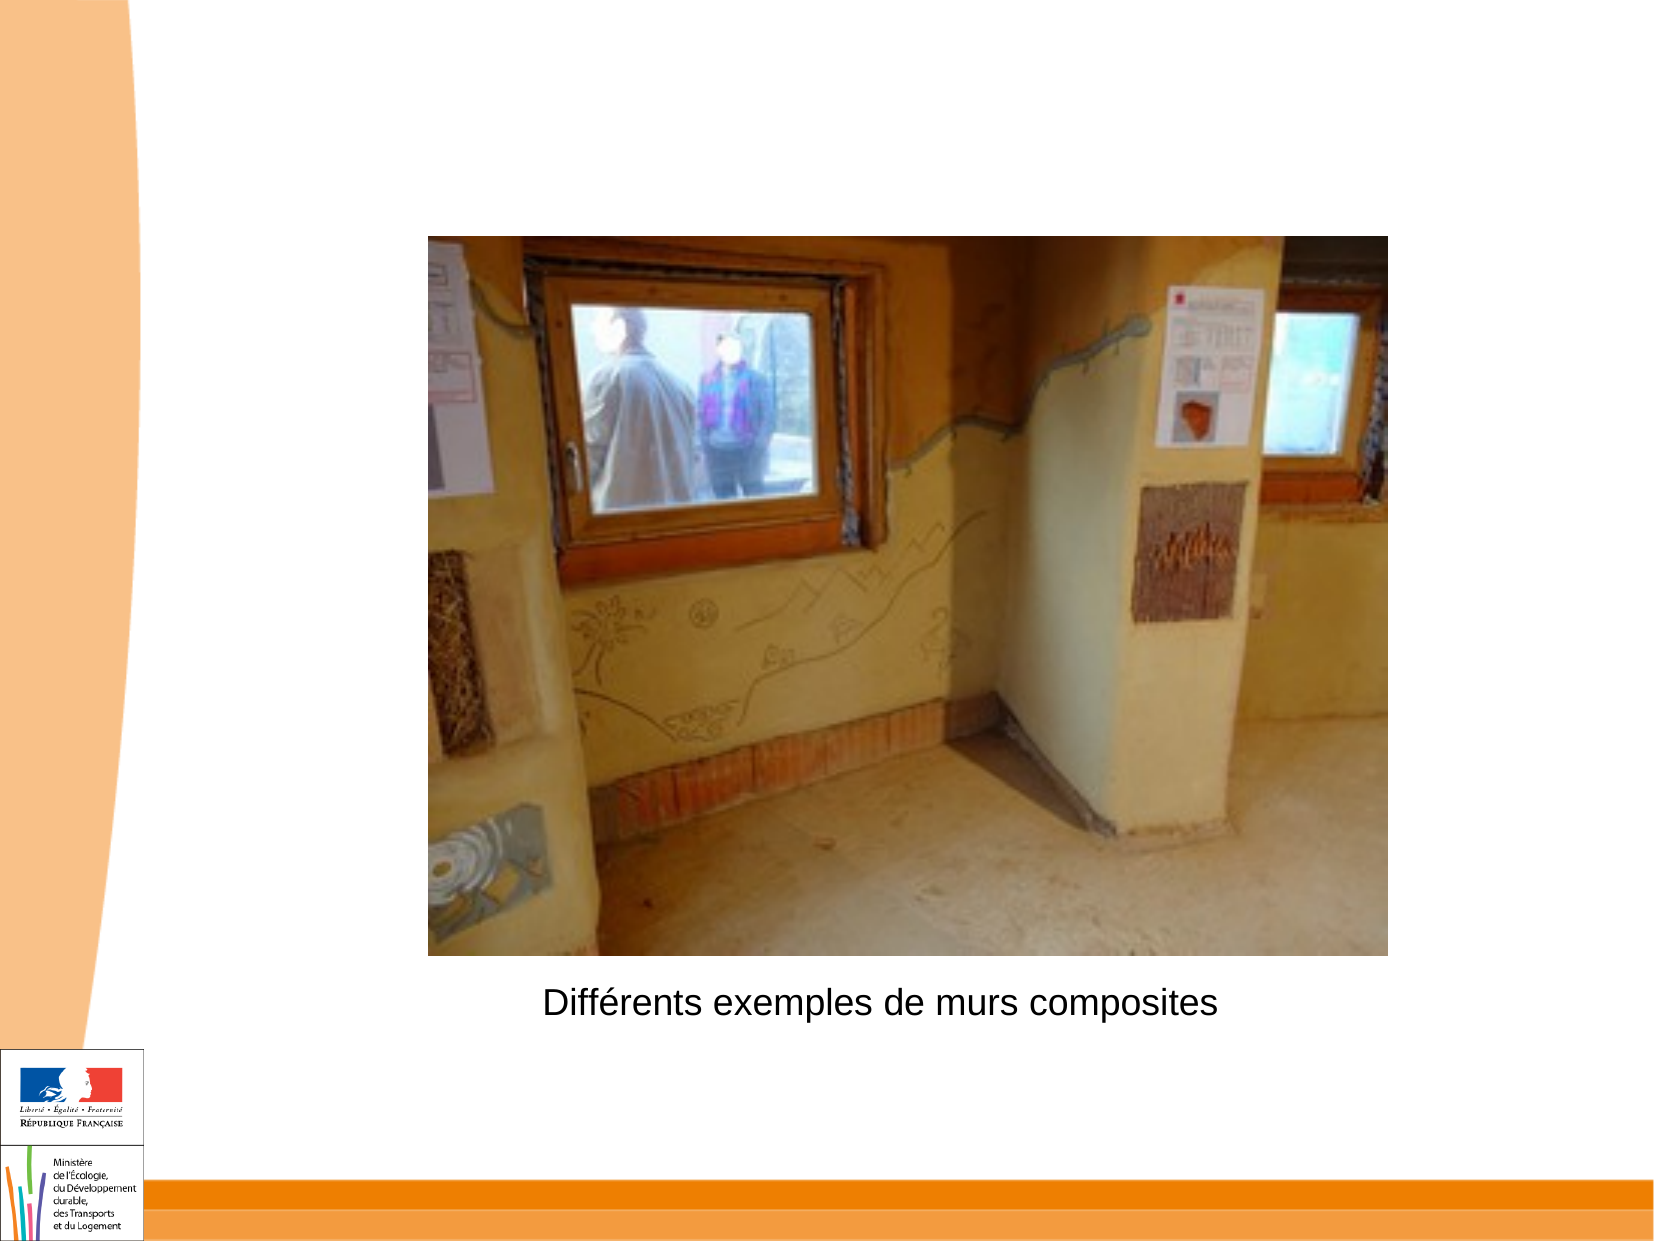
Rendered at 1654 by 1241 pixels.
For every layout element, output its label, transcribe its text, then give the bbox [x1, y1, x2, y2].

text_box Différents exemples de murs composites [295, 974, 1477, 1123]
picture [0, 0, 1654, 1241]
